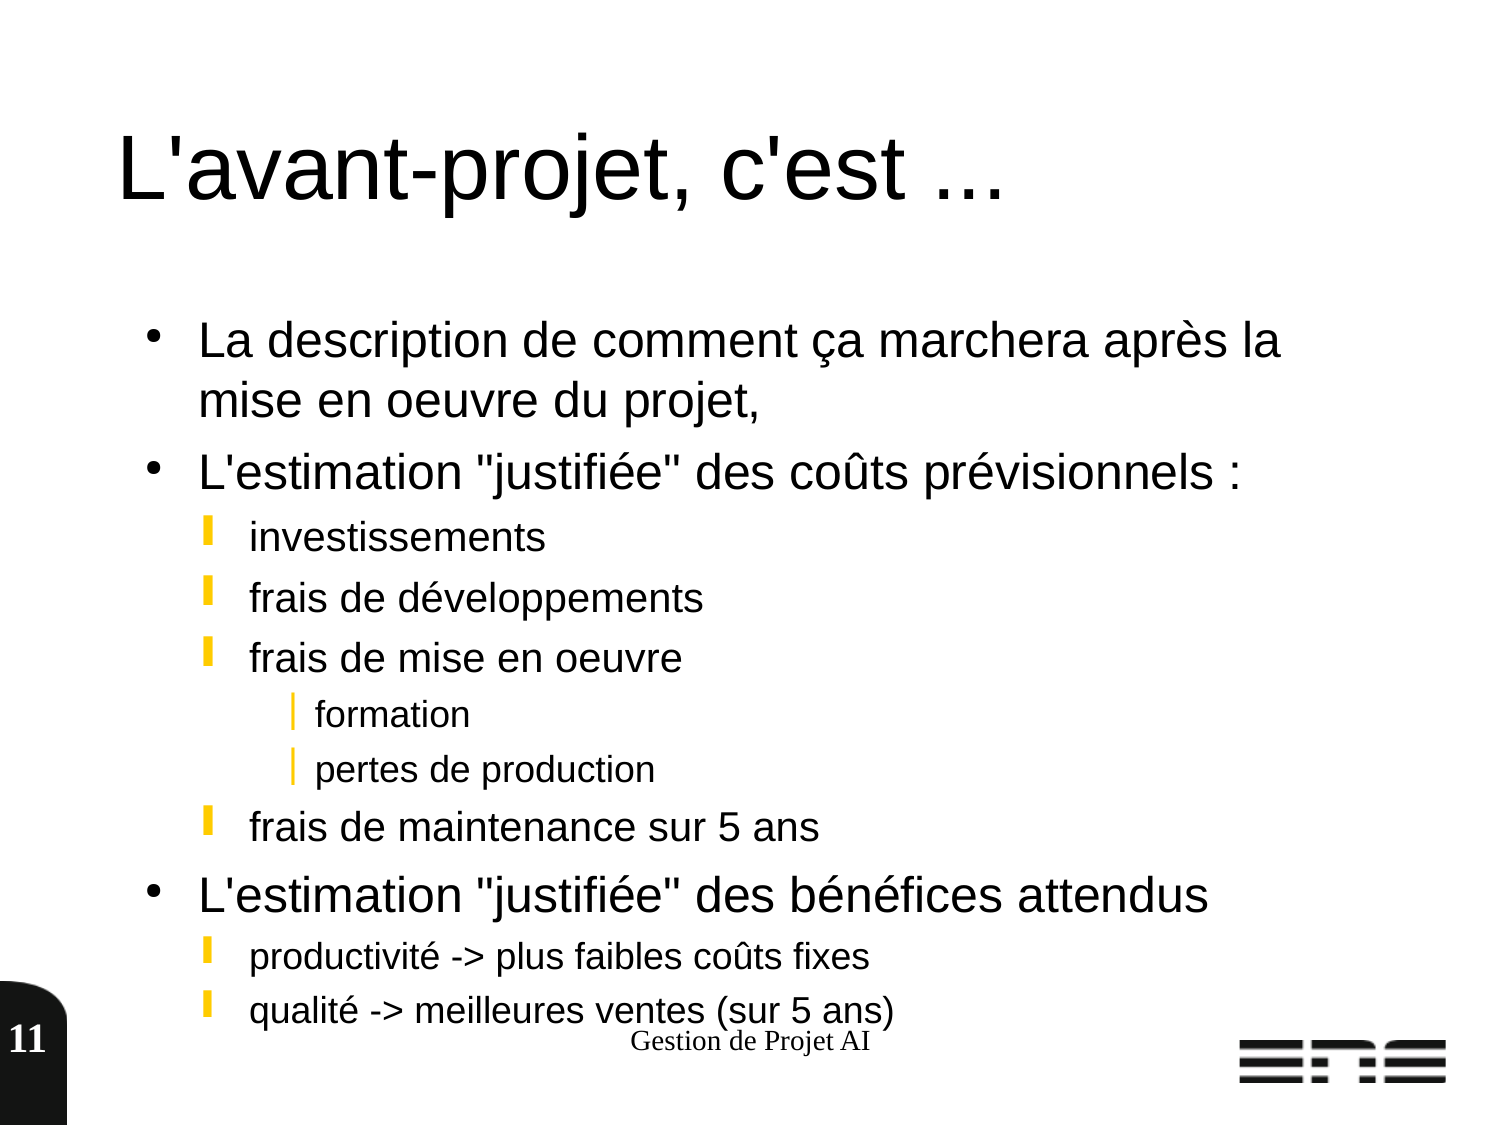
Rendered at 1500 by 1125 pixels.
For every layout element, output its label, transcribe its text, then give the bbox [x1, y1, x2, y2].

list La description de comment ça marchera après la mise en oeuvre du projet, L'estimation "justifiée" des coûts prévisionnels : investissements frais de développements frais de mise en oeuvre formation pertes de production frais de maintenance sur 5 ans L'estimation "justifiée" des bénéfices attendus productivité -> plus faibles coûts fixes qualité -> meilleures ventes (sur 5 ans) [112, 299, 1388, 1063]
title L'avant-projet, c'est ... [66, 37, 1342, 225]
